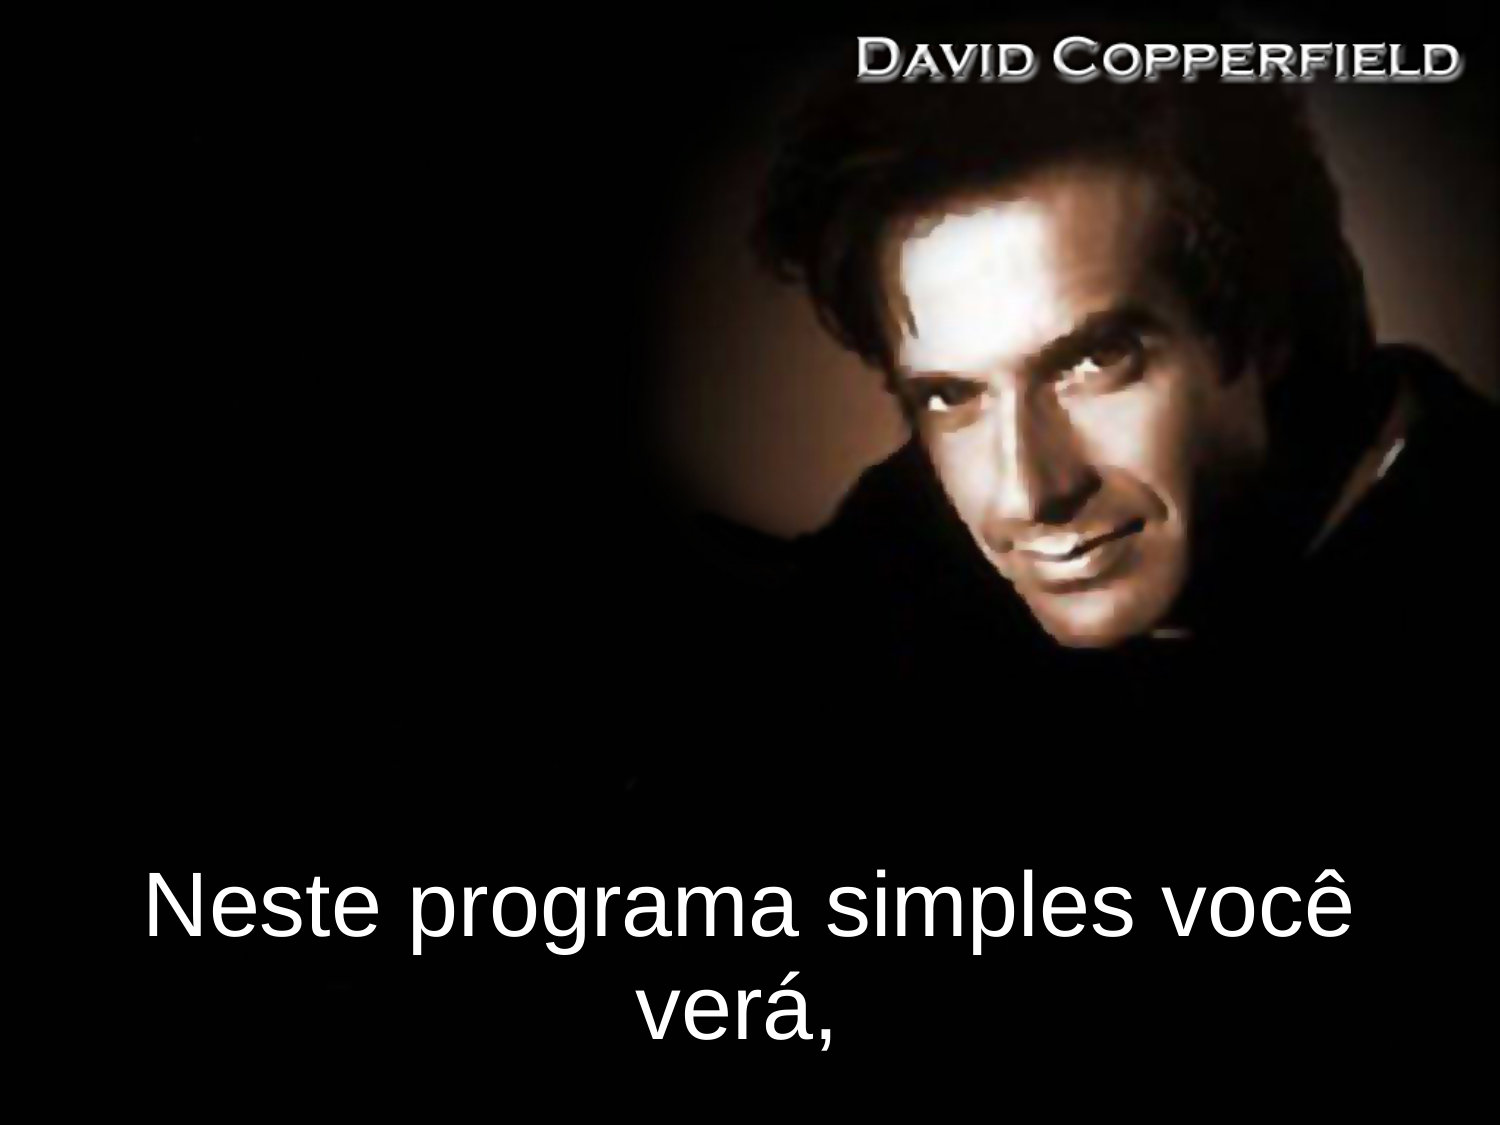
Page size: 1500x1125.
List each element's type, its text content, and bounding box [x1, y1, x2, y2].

title Neste programa simples você verá, [112, 838, 1388, 1074]
picture [0, 0, 1500, 1125]
